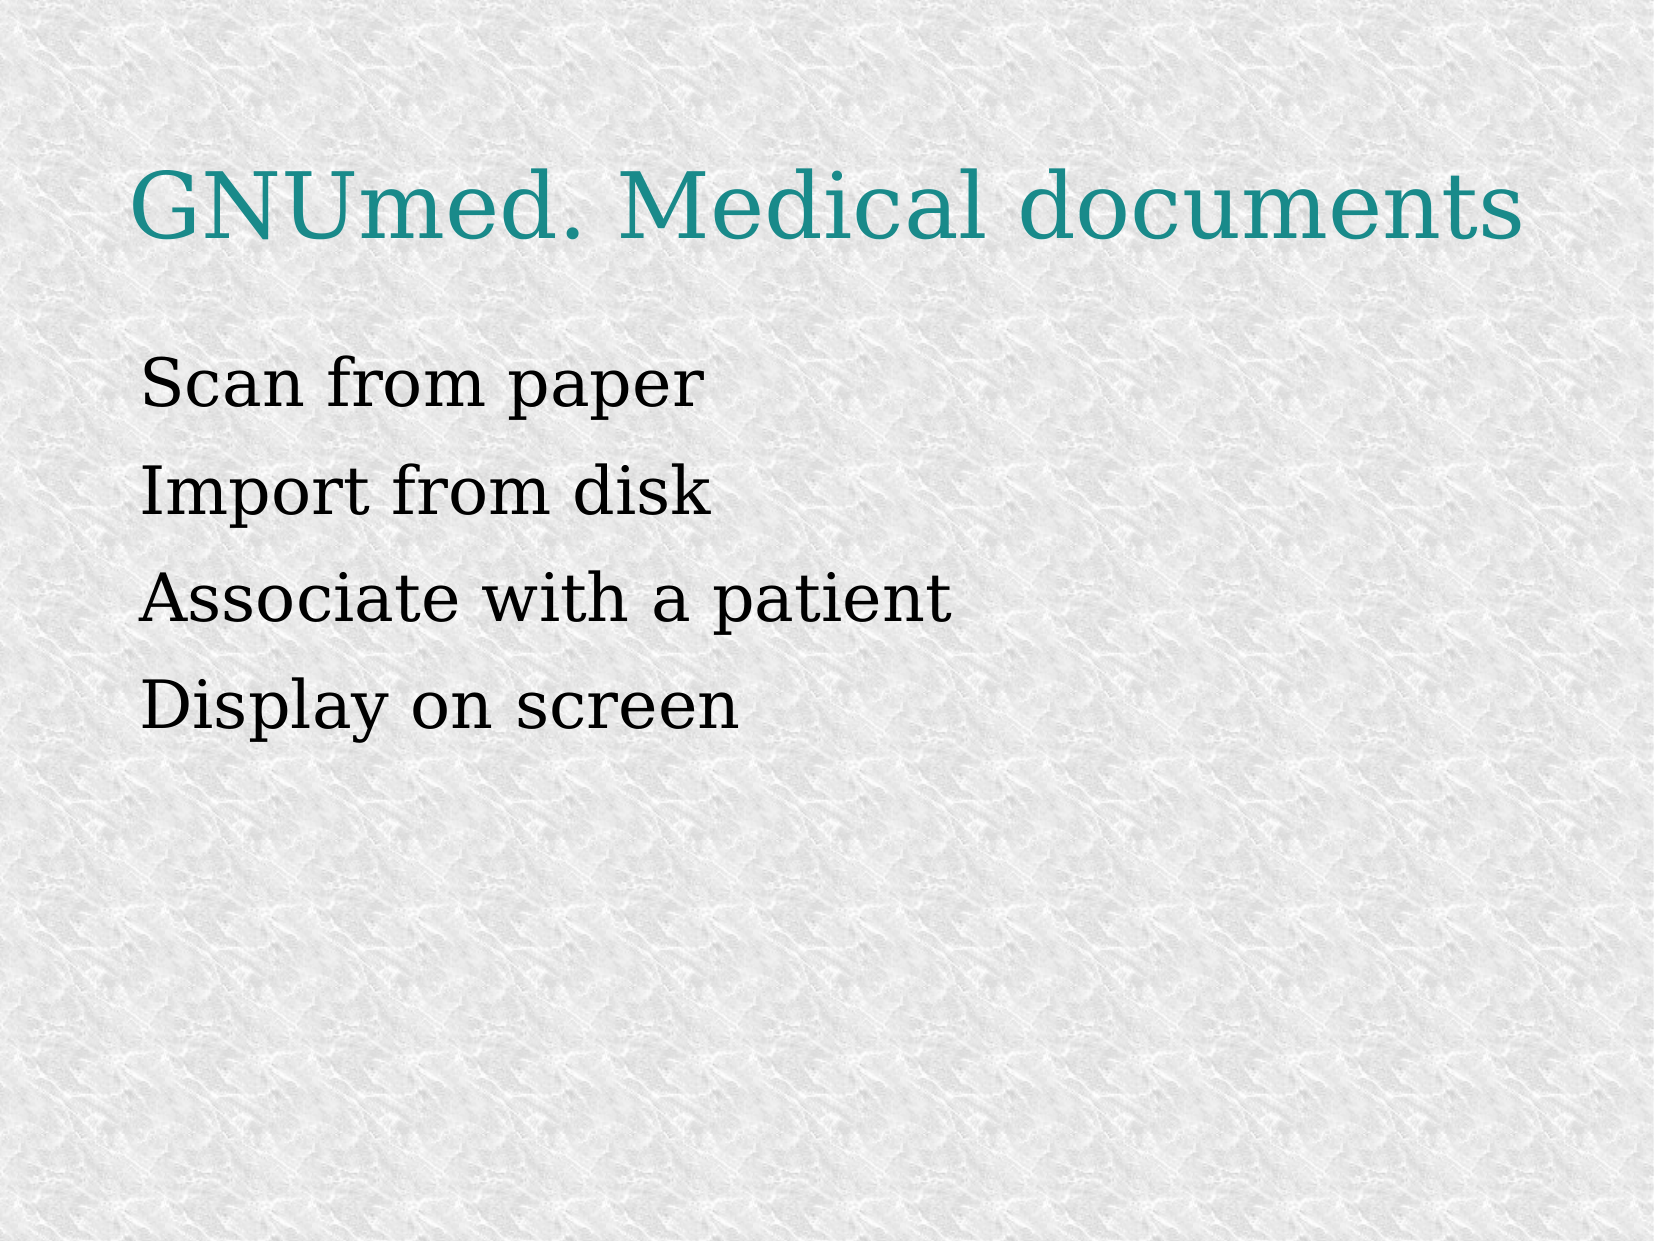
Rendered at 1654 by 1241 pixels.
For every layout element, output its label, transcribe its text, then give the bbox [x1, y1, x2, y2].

title GNUmed. Medical documents [121, 102, 1534, 311]
picture [0, 0, 1654, 1241]
list Scan from paper Import from disk Associate with a patient Display on screen [121, 344, 1534, 1127]
